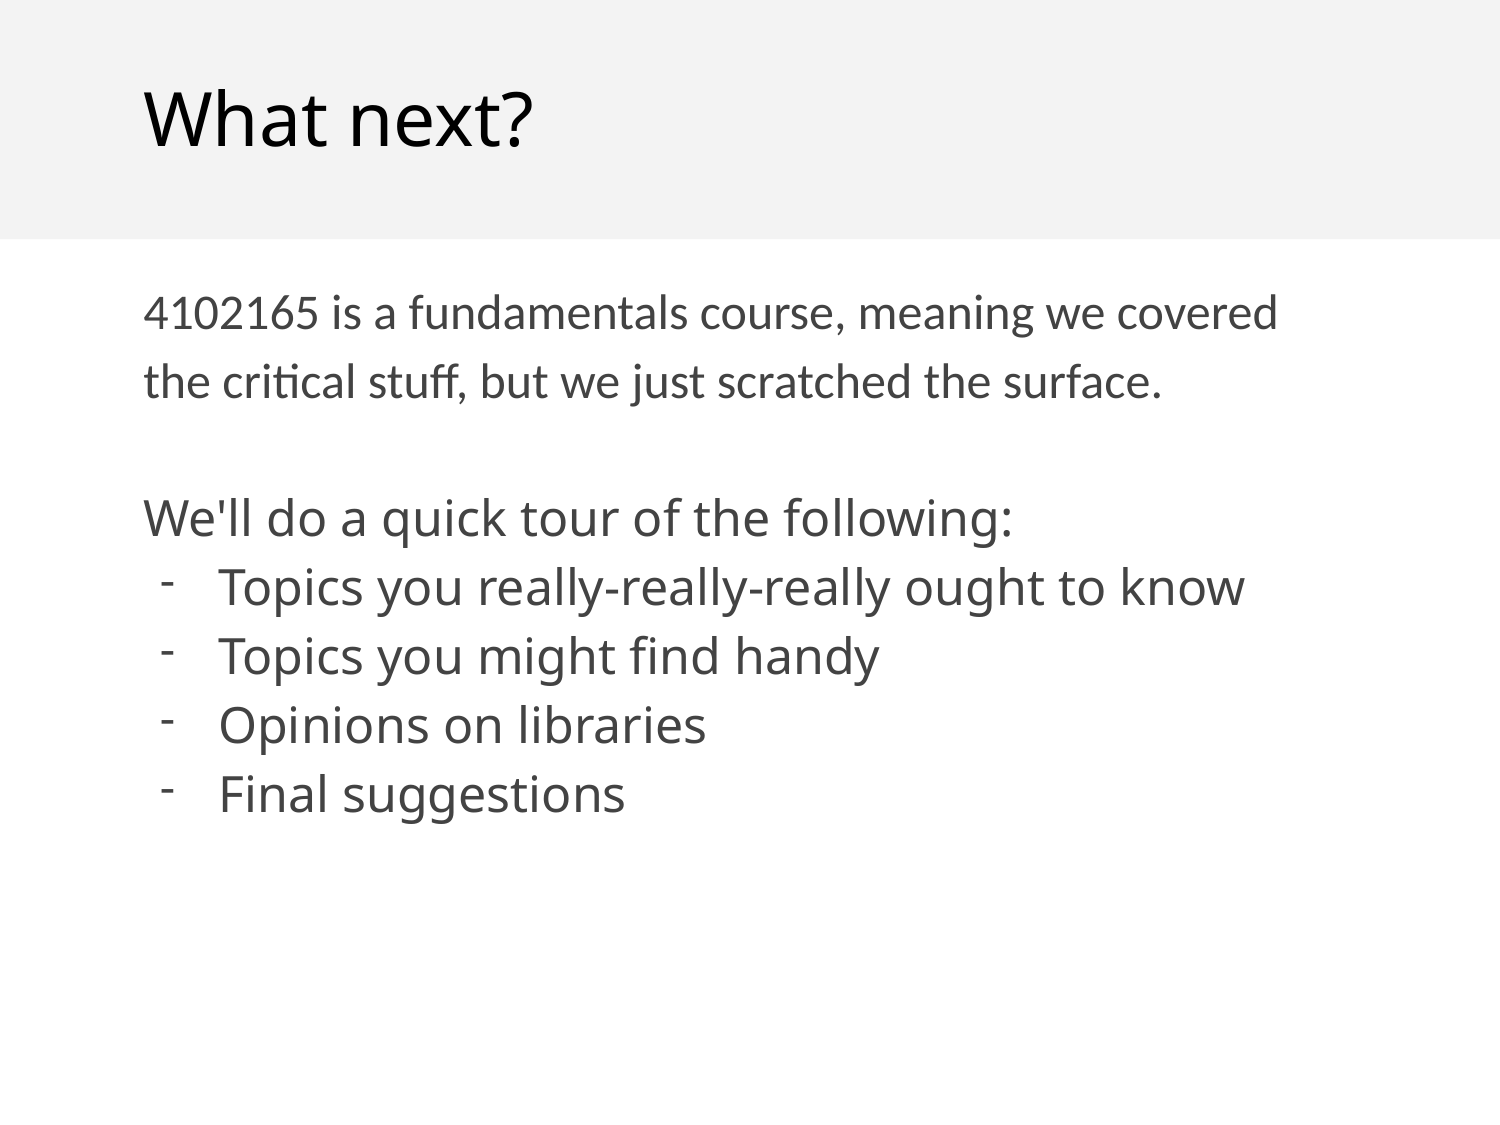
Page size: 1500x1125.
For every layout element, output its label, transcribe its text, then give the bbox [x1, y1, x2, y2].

title What next? [128, 56, 1372, 183]
list 4102165 is a fundamentals course, meaning we covered the critical stuff, but we just scratched the surface. We'll do a quick tour of the following: Topics you really-really-really ought to know Topics you might find handy Opinions on libraries Final suggestions [128, 255, 1372, 1004]
